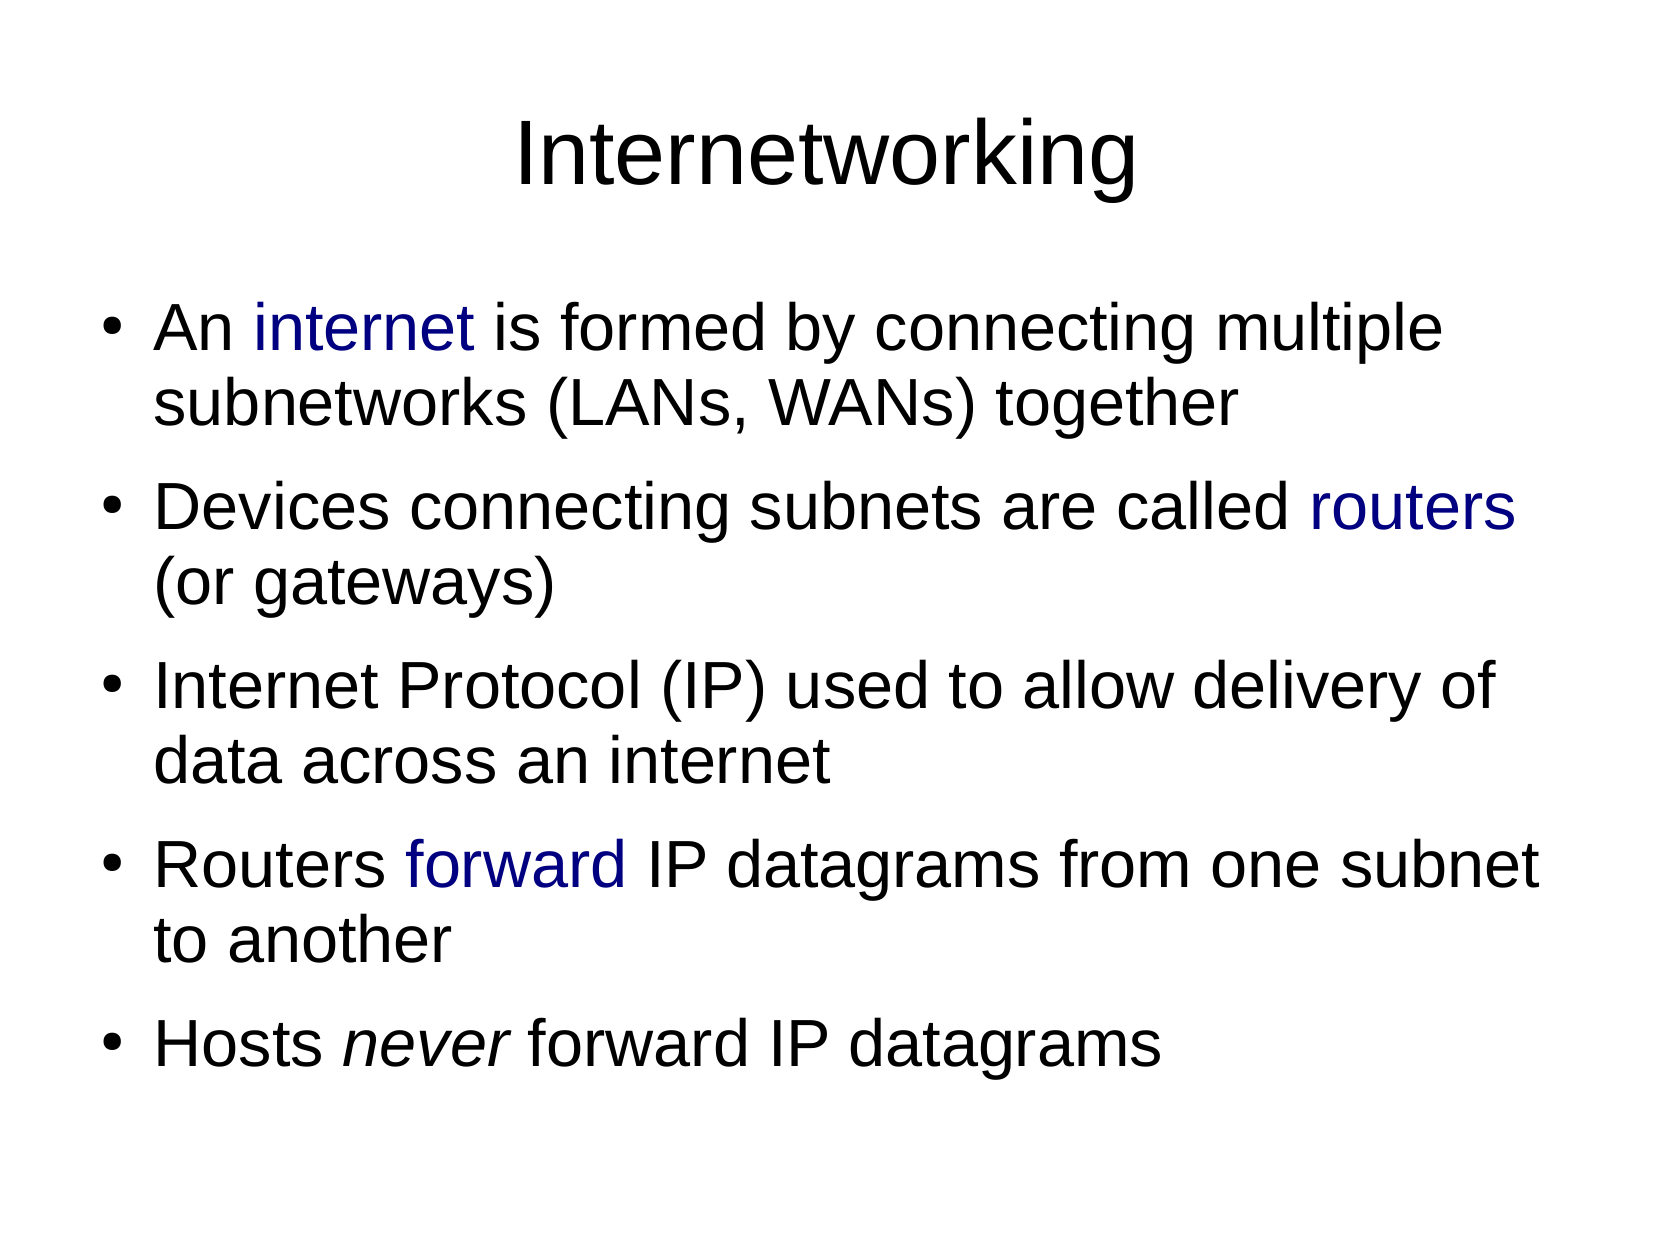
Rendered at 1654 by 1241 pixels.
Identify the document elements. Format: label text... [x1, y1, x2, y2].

title Internetworking [82, 49, 1571, 257]
list An internet is formed by connecting multiple subnetworks (LANs, WANs) together Devices connecting subnets are called routers (or gateways) Internet Protocol (IP) used to allow delivery of data across an internet Routers forward IP datagrams from one subnet to another Hosts never forward IP datagrams [82, 290, 1571, 1158]
